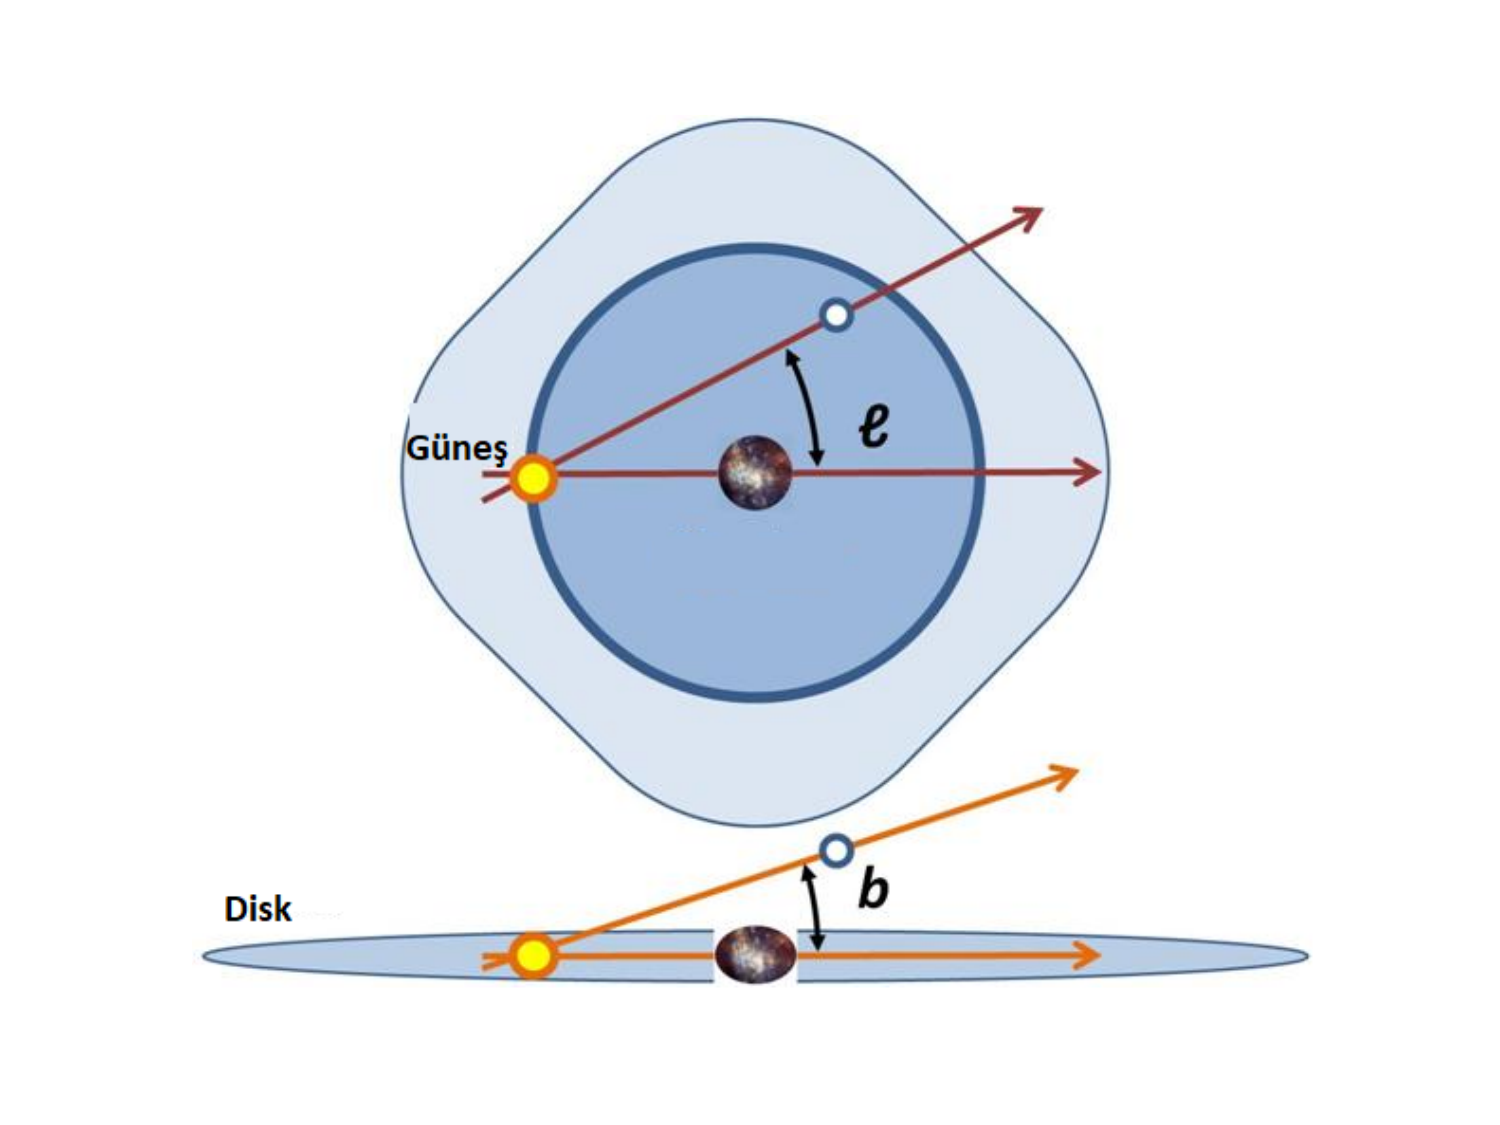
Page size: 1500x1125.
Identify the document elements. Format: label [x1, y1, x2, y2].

picture [192, 115, 1322, 1005]
